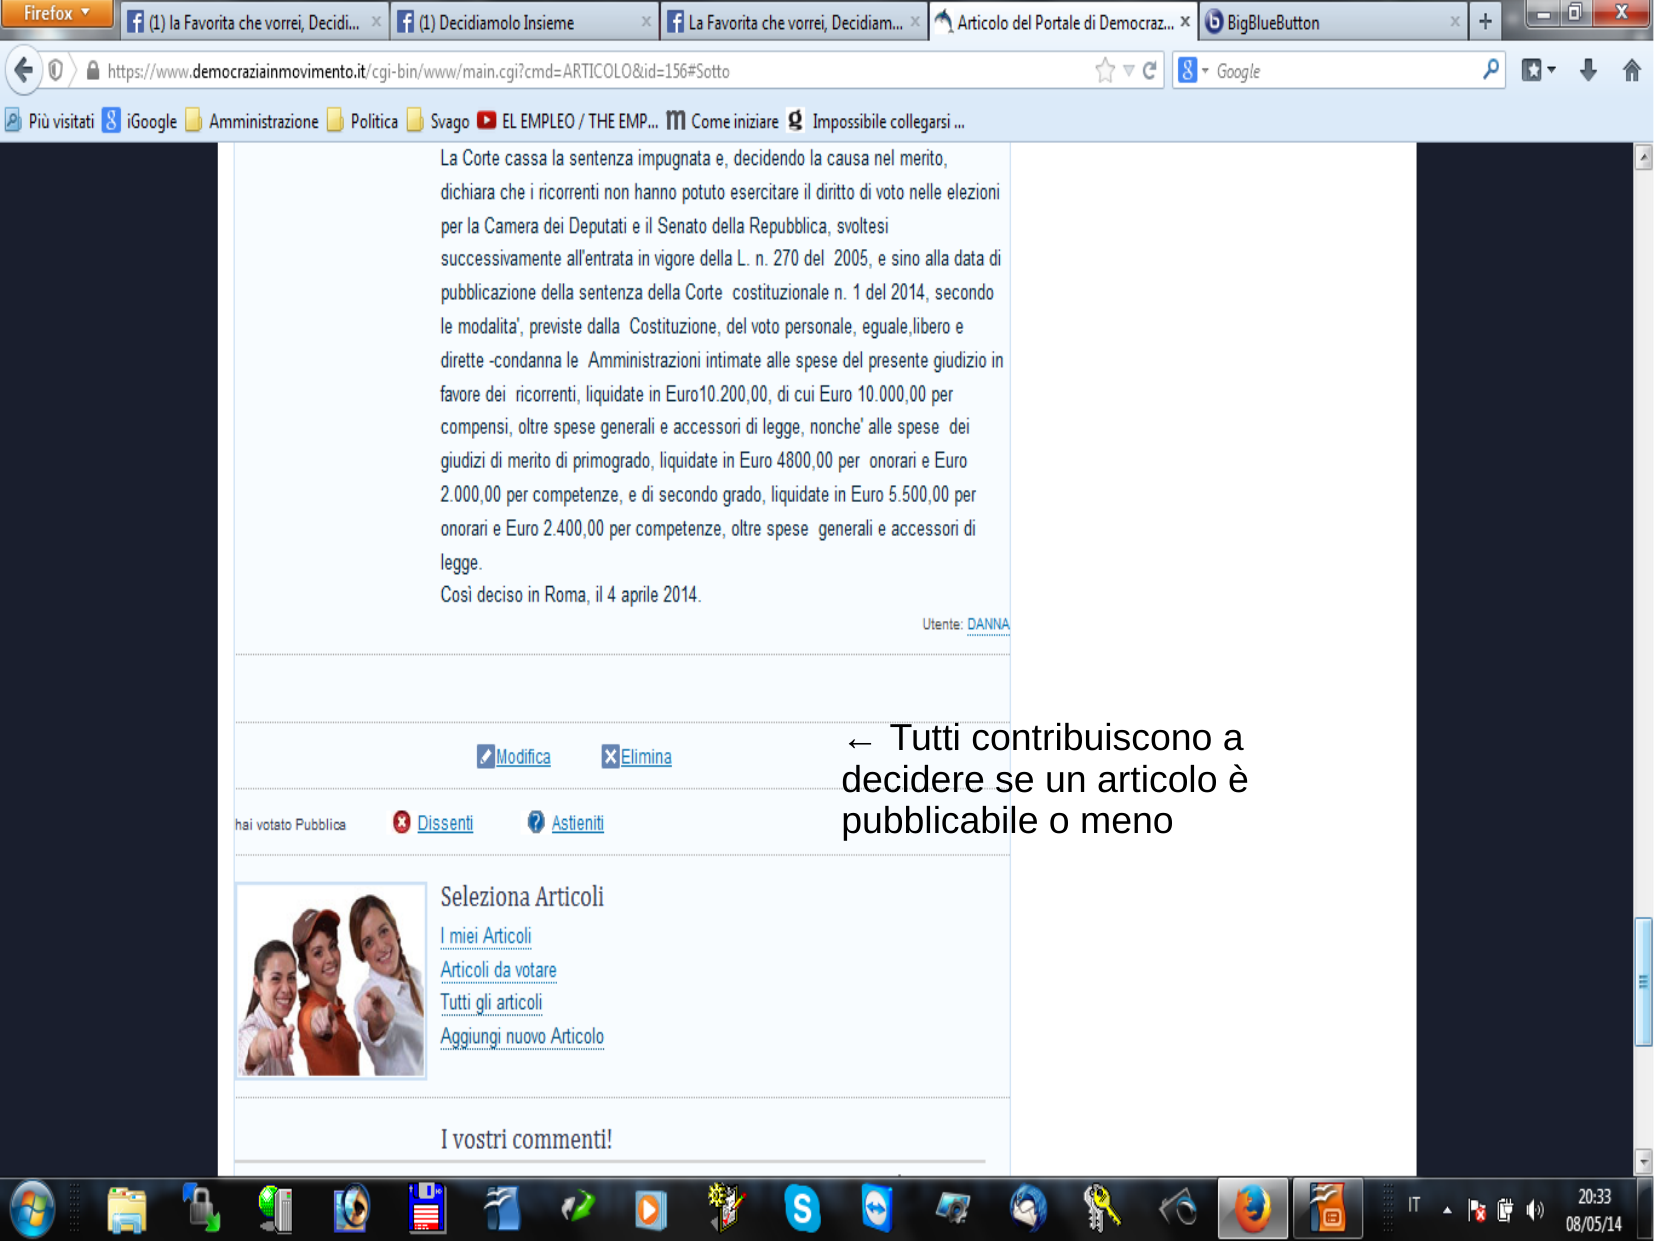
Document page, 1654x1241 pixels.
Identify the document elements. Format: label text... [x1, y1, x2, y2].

text_box ← Tutti contribuiscono a decidere se un articolo è pubblicabile o meno [826, 708, 1329, 850]
picture [0, 0, 1654, 1241]
